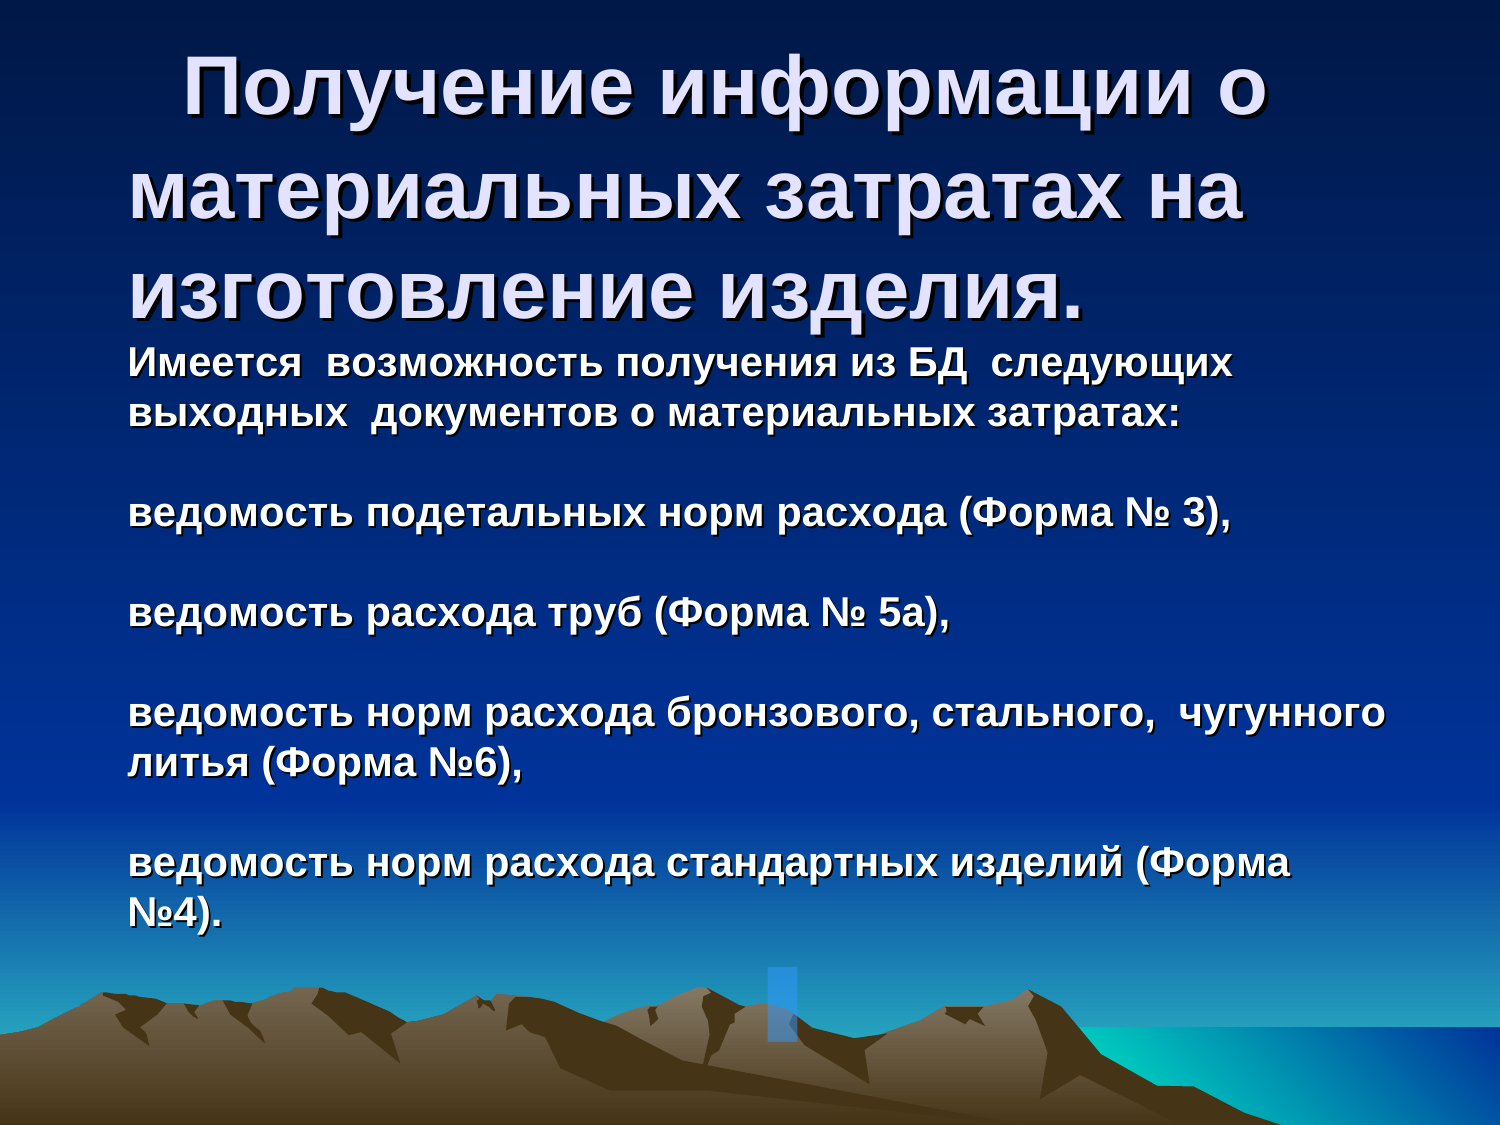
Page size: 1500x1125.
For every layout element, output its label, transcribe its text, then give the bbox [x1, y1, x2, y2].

text_box Получение информации о материальных затратах на изготовление изделия. Имеется возможность получения из БД следующих выходных документов о материальных затратах: ведомость подетальных норм расхода (Форма № 3), ведомость расхода труб (Форма № 5а), ведомость норм расхода бронзового, стального, чугунного литья (Форма №6), ведомость норм расхода стандартных изделий (Форма №4). [112, 24, 1413, 976]
text_box [767, 966, 798, 1042]
